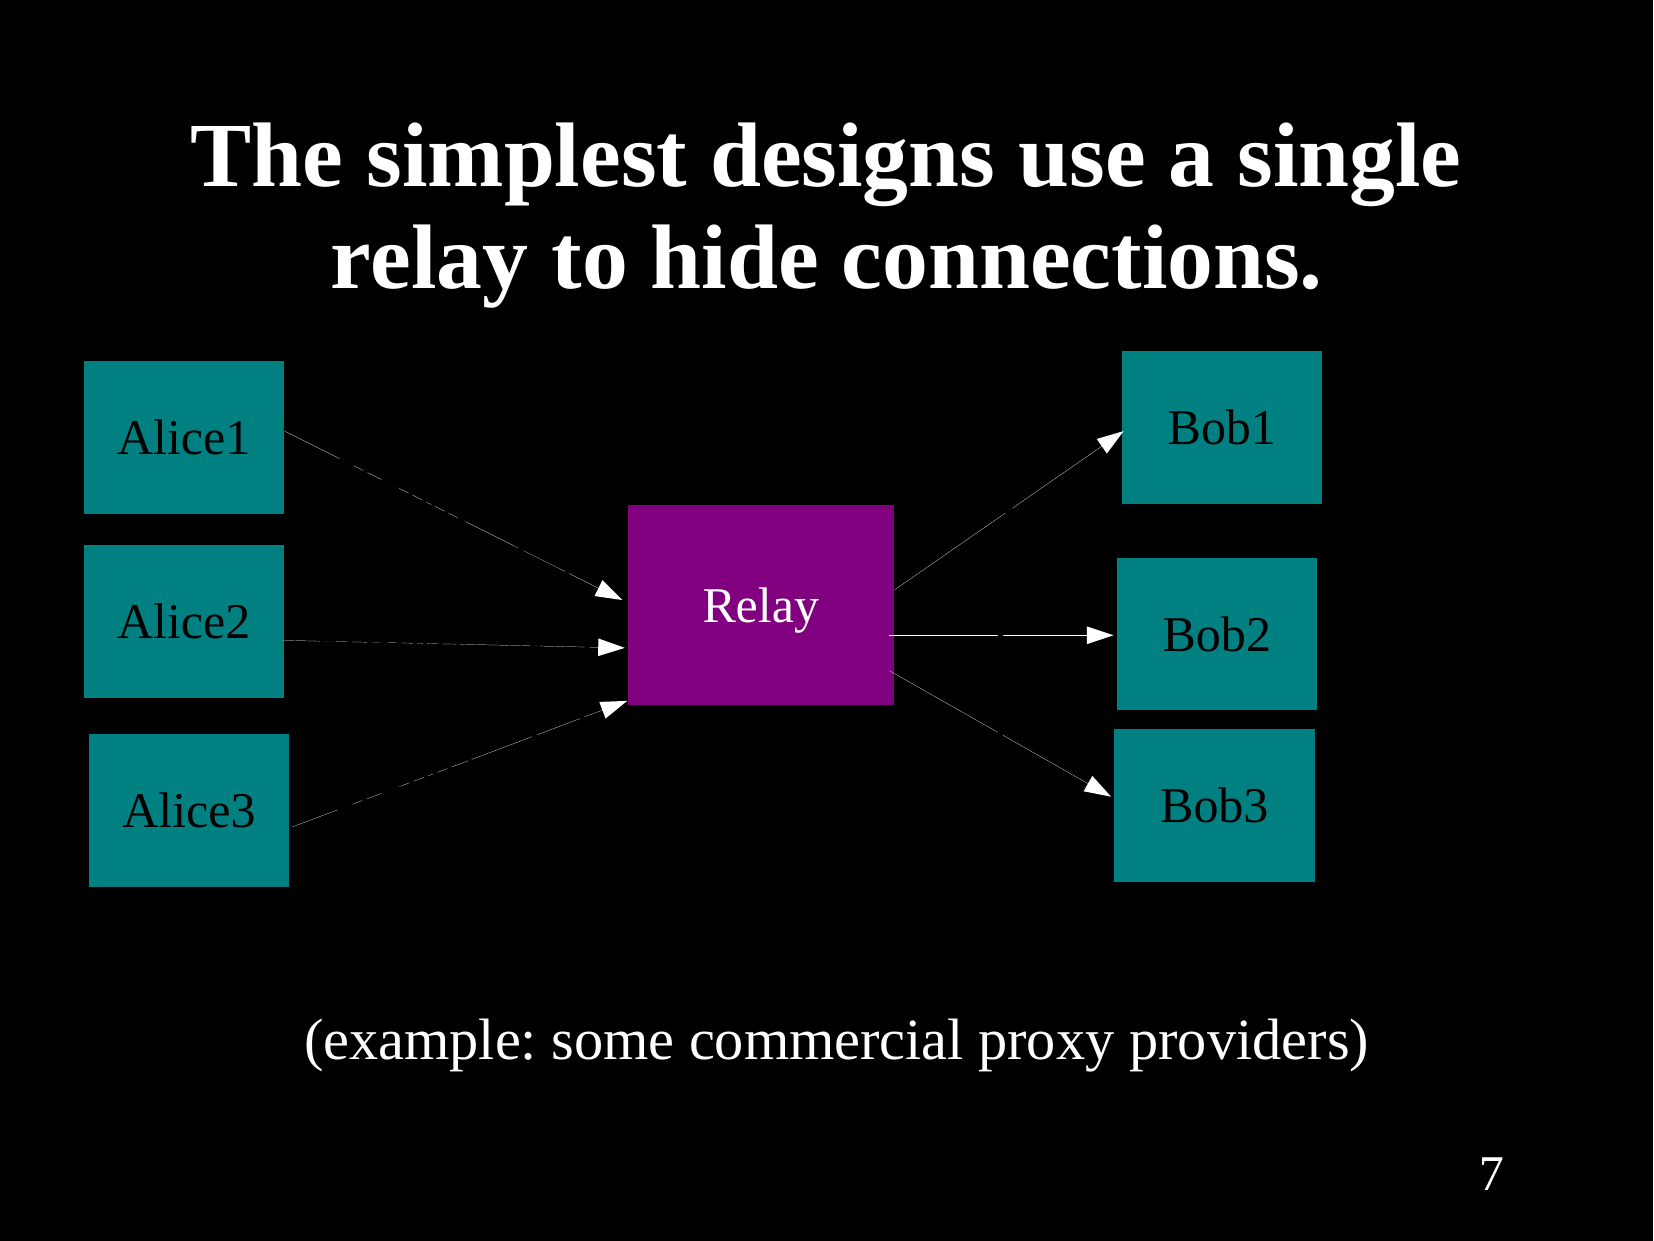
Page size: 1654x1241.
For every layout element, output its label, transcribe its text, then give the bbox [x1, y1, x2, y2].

text_box Alice3 [88, 733, 290, 888]
text_box Bob1 [1121, 350, 1323, 505]
text_box Alice2 [83, 544, 285, 699]
text_box Relay [627, 504, 895, 706]
text_box Alice1 [83, 360, 285, 515]
title The simplest designs use a single relay to hide connections. [121, 68, 1534, 345]
text_box (example: some commercial proxy providers) [304, 1007, 1370, 1079]
text_box Bob2 [1116, 557, 1318, 711]
text_box Bob3 [1113, 728, 1316, 883]
